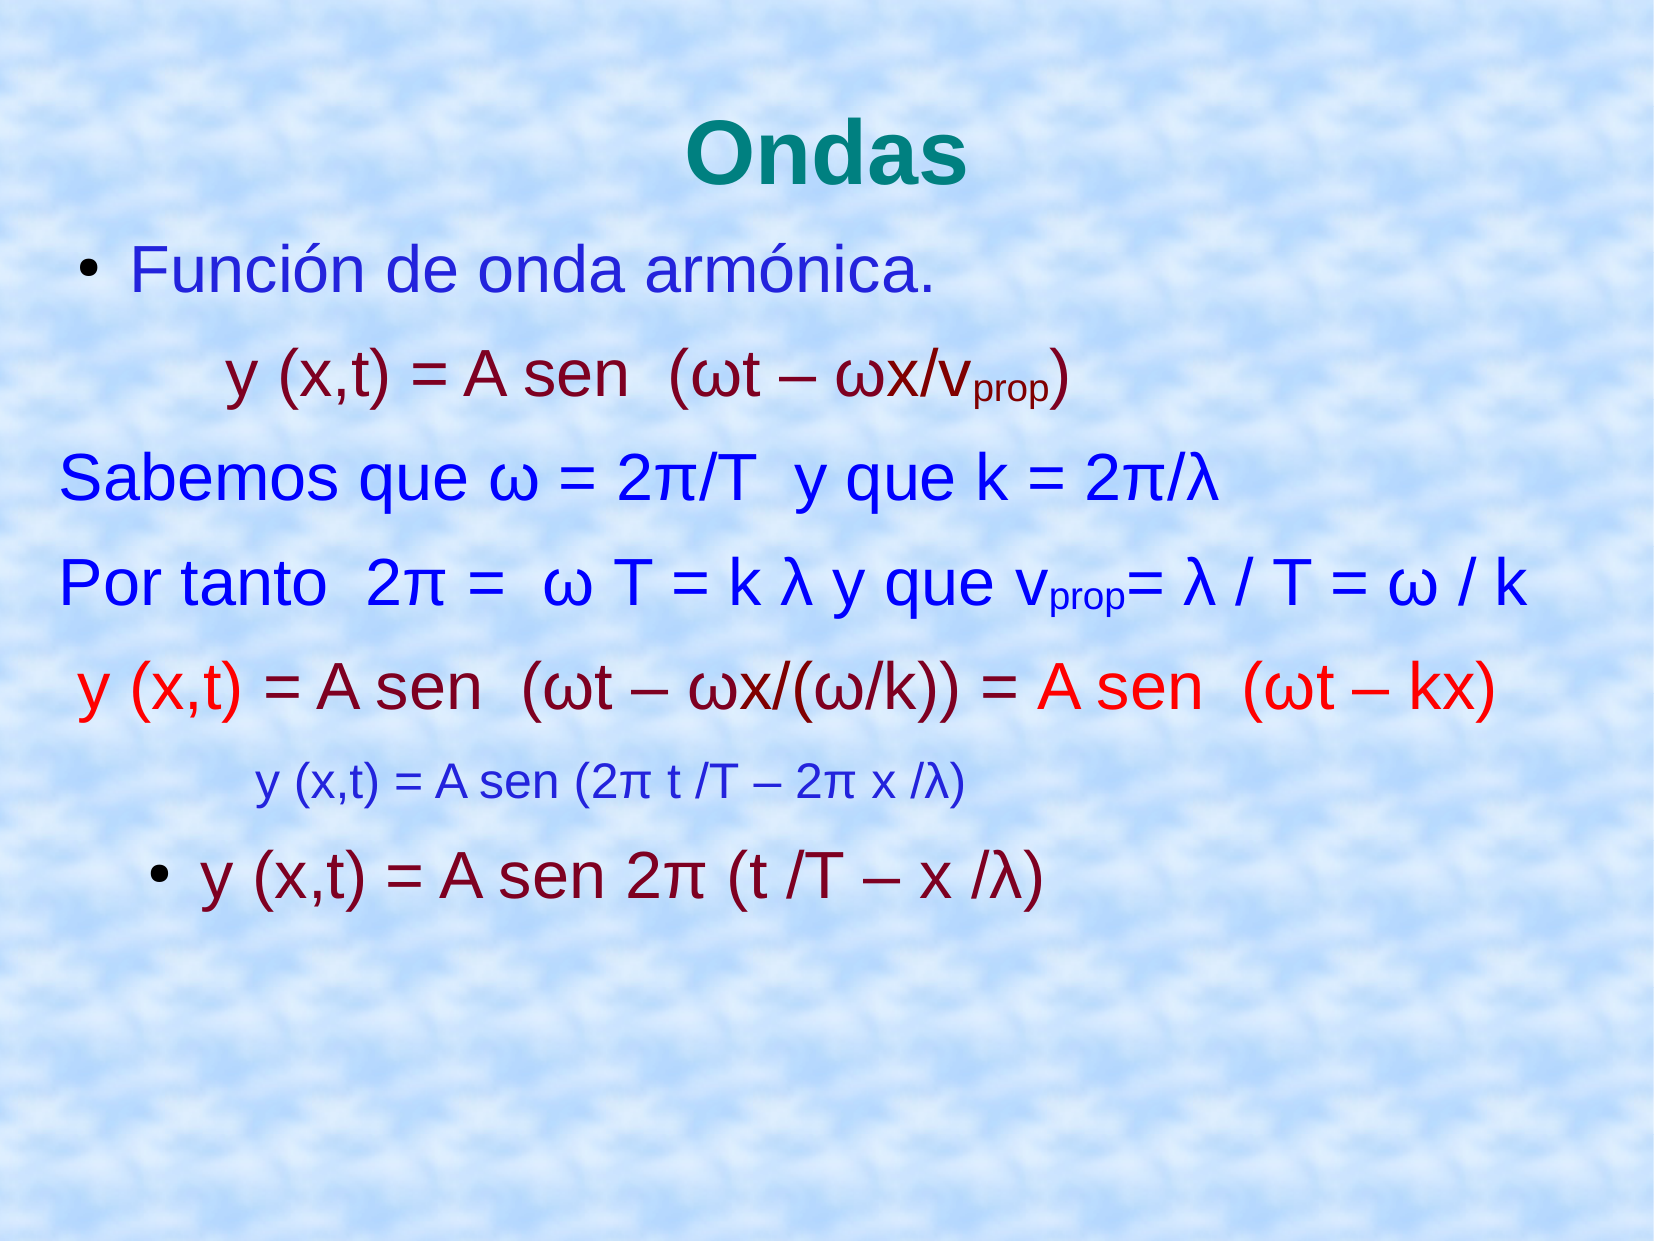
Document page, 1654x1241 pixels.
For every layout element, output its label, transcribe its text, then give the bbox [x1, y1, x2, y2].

picture [0, 0, 1654, 1241]
list Función de onda armónica. y (x,t) = A sen (ωt – ωx/vprop) Sabemos que ω = 2π/T y que k = 2π/λ Por tanto 2π = ω T = k λ y que vprop= λ / T = ω / k y (x,t) = A sen (ωt – ωx/(ω/k)) = A sen (ωt – kx) y (x,t) = A sen (2π t /T – 2π x /λ) y (x,t) = A sen 2π (t /T – x /λ) [59, 231, 1565, 1051]
title Ondas [82, 49, 1571, 257]
